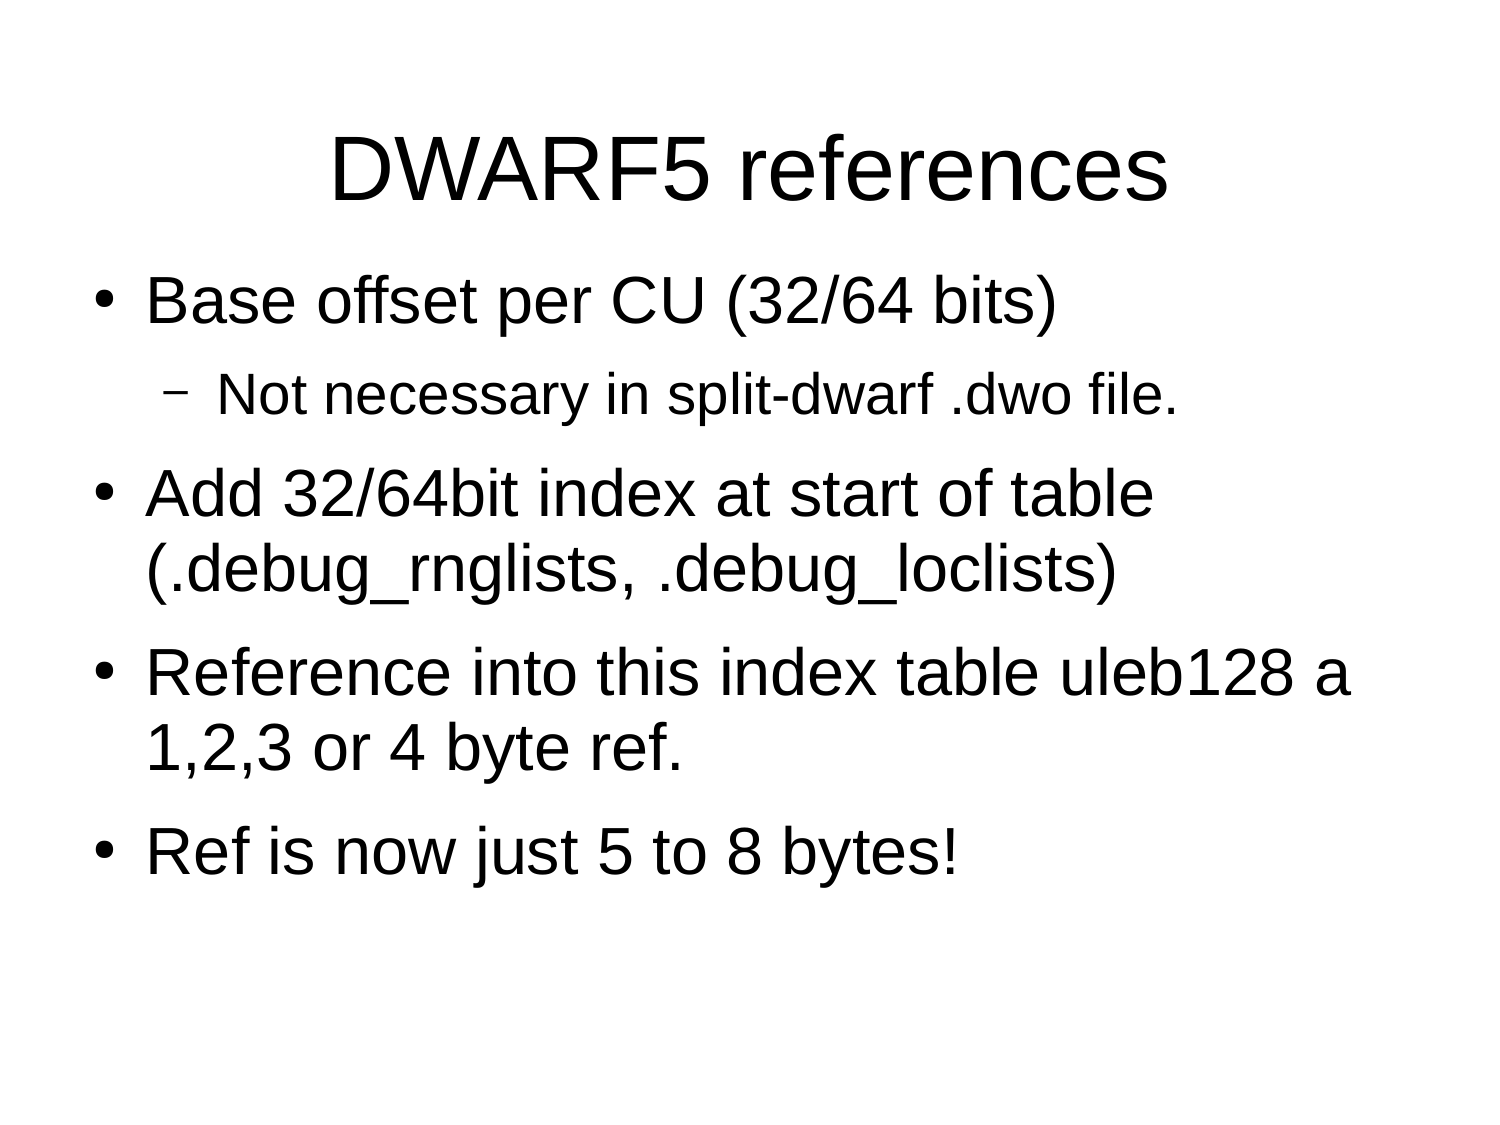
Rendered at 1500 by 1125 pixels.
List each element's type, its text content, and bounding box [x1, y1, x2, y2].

list Base offset per CU (32/64 bits) Not necessary in split-dwarf .dwo file. Add 32/64bit index at start of table (.debug_rnglists, .debug_loclists) Reference into this index table uleb128 a 1,2,3 or 4 byte ref. Ref is now just 5 to 8 bytes! [75, 263, 1425, 916]
title DWARF5 references [103, 59, 1397, 263]
